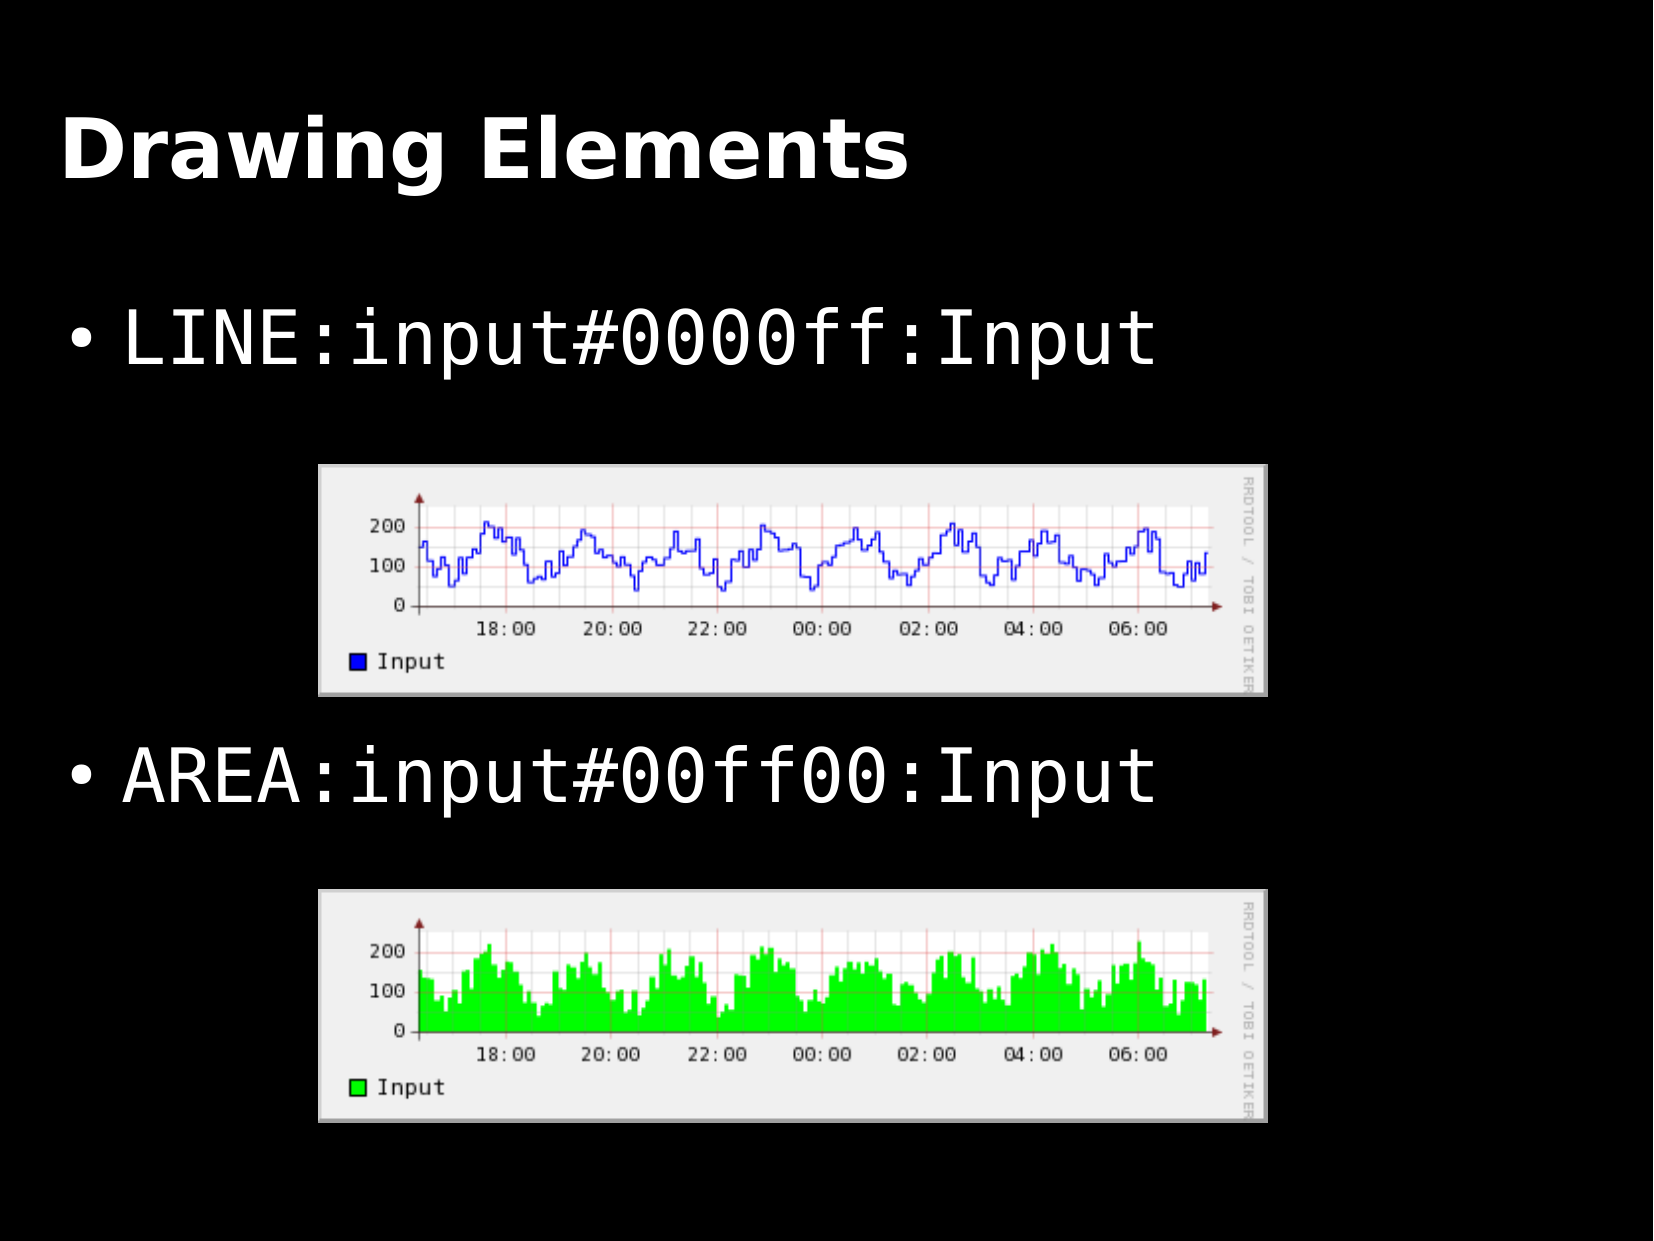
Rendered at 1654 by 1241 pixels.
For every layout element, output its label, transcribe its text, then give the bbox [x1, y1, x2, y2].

picture [318, 464, 1268, 698]
title Drawing Elements [59, 75, 1607, 225]
list LINE:input#0000ff:Input AREA:input#00ff00:Input [50, 295, 1571, 1099]
picture [318, 889, 1268, 1123]
